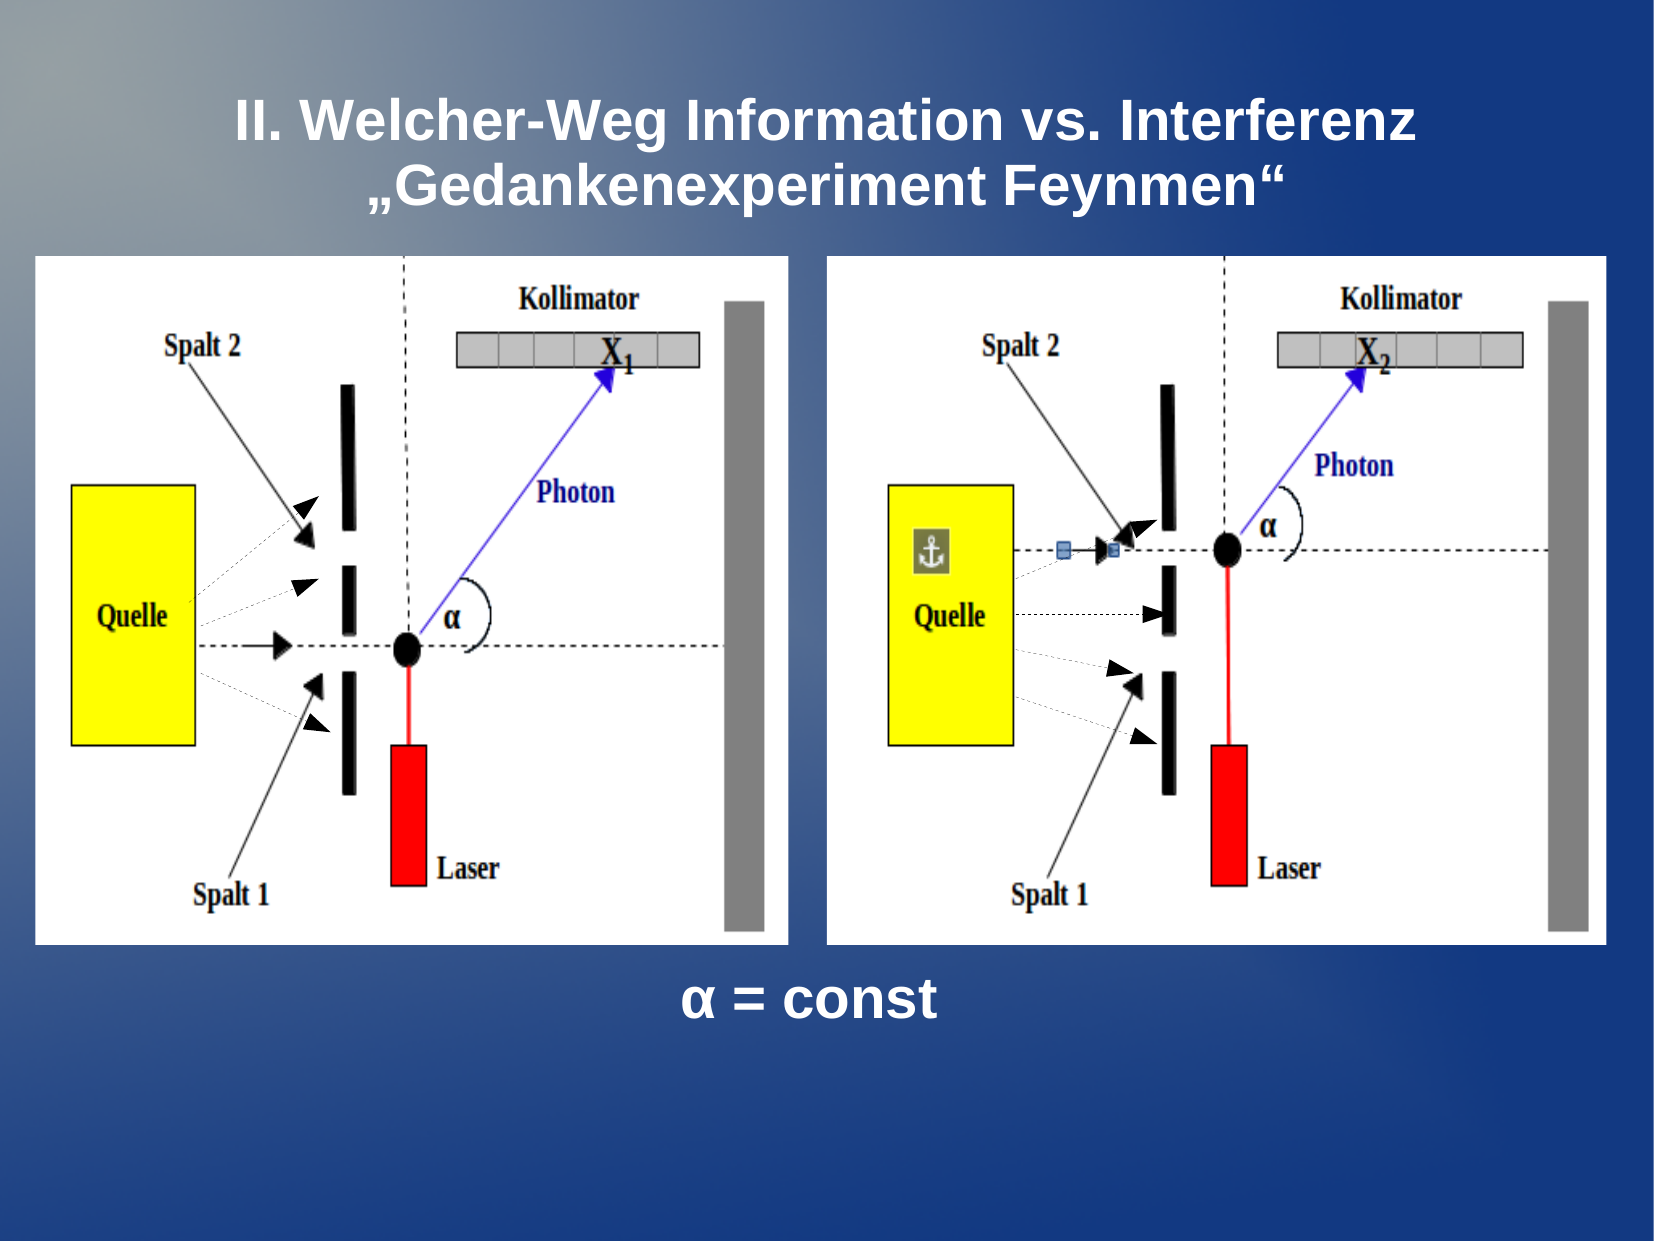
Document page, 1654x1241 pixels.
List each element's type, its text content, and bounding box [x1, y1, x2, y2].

title II. Welcher-Weg Information vs. Interferenz „Gedankenexperiment Feynmen“ [82, 49, 1571, 257]
text_box α = const [602, 956, 1016, 1040]
picture [0, 0, 1654, 1241]
